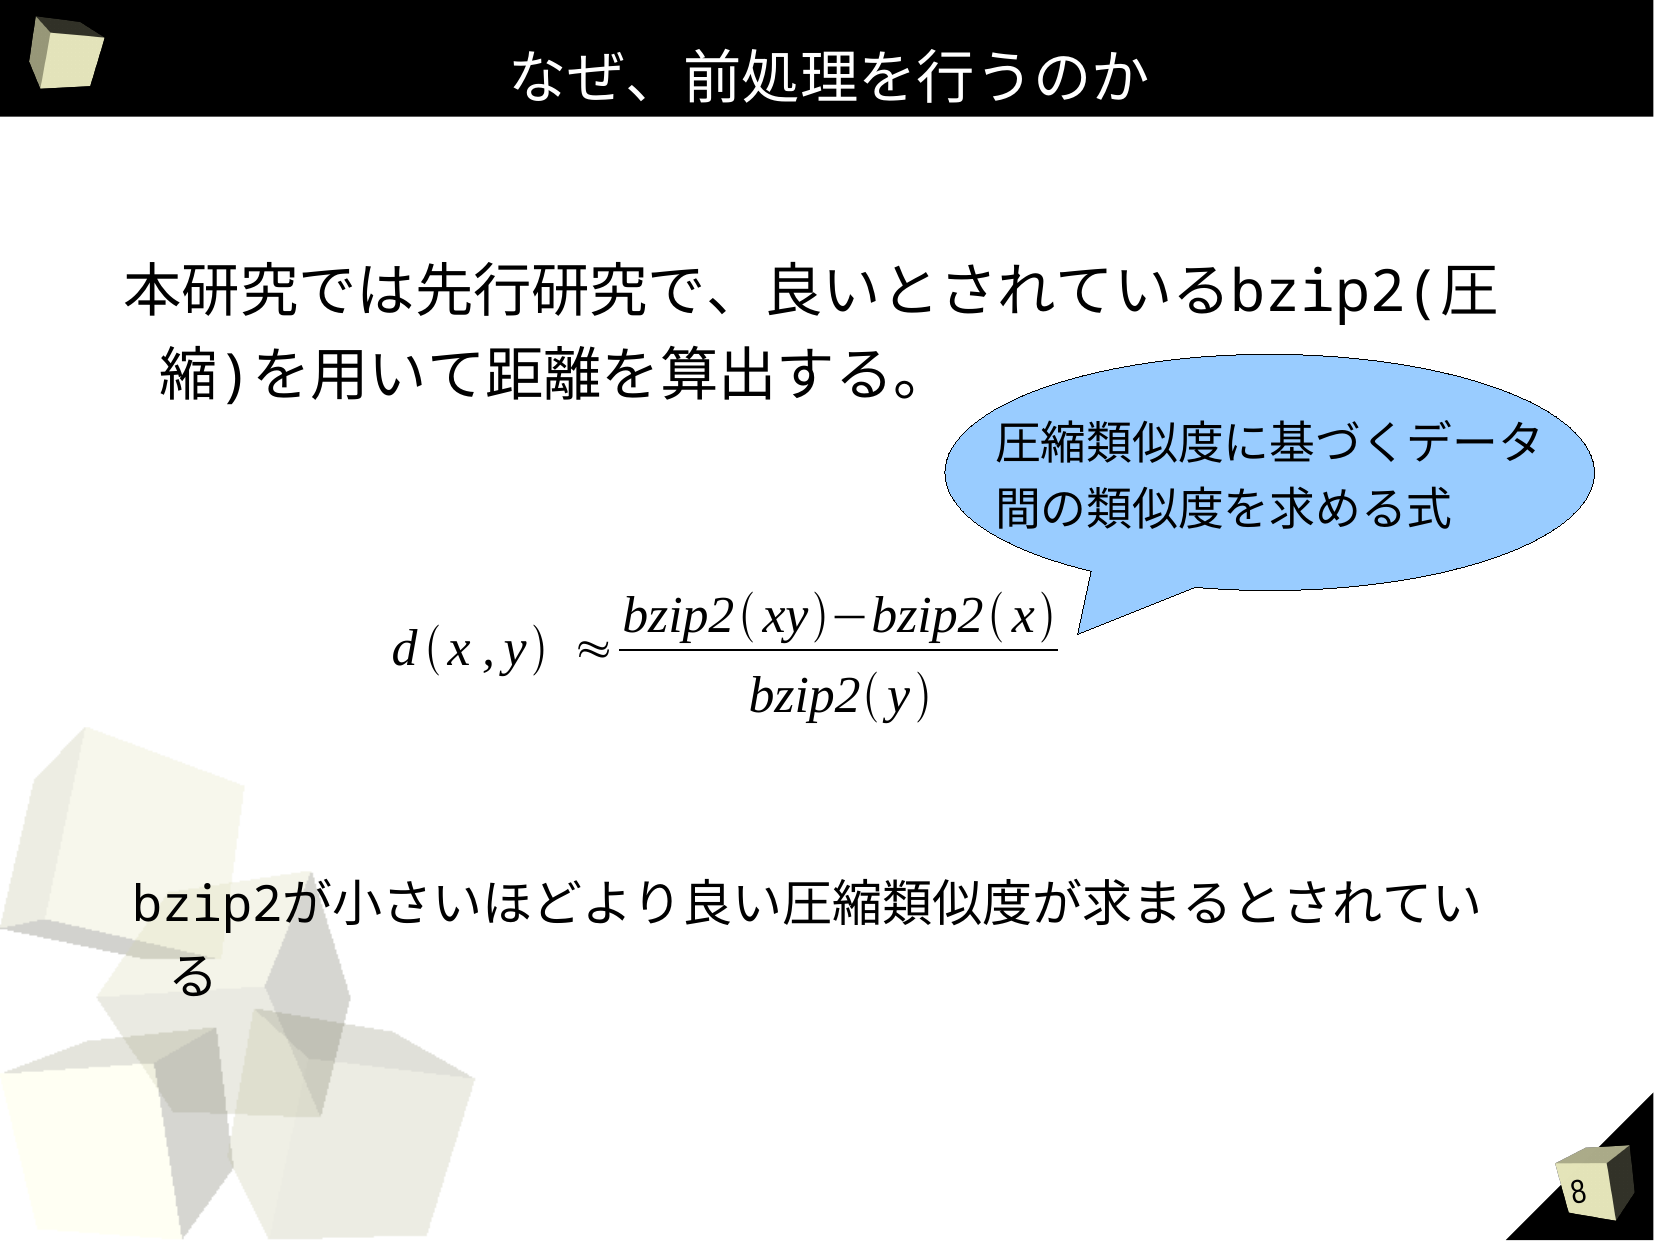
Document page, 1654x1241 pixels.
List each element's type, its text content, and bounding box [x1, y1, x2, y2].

text_box 本研究では先行研究で、良いとされているbzip2(圧縮)を用いて距離を算出する。 [73, 236, 1595, 429]
picture [0, 583, 1068, 1241]
text_box 圧縮類似度に基づくデータ 間の類似度を求める式 [944, 354, 1595, 635]
text_box bzip2が小さいほどより良い圧縮類似度が求まるとされている [118, 856, 1536, 1167]
title なぜ、前処理を行うのか [123, 0, 1536, 178]
